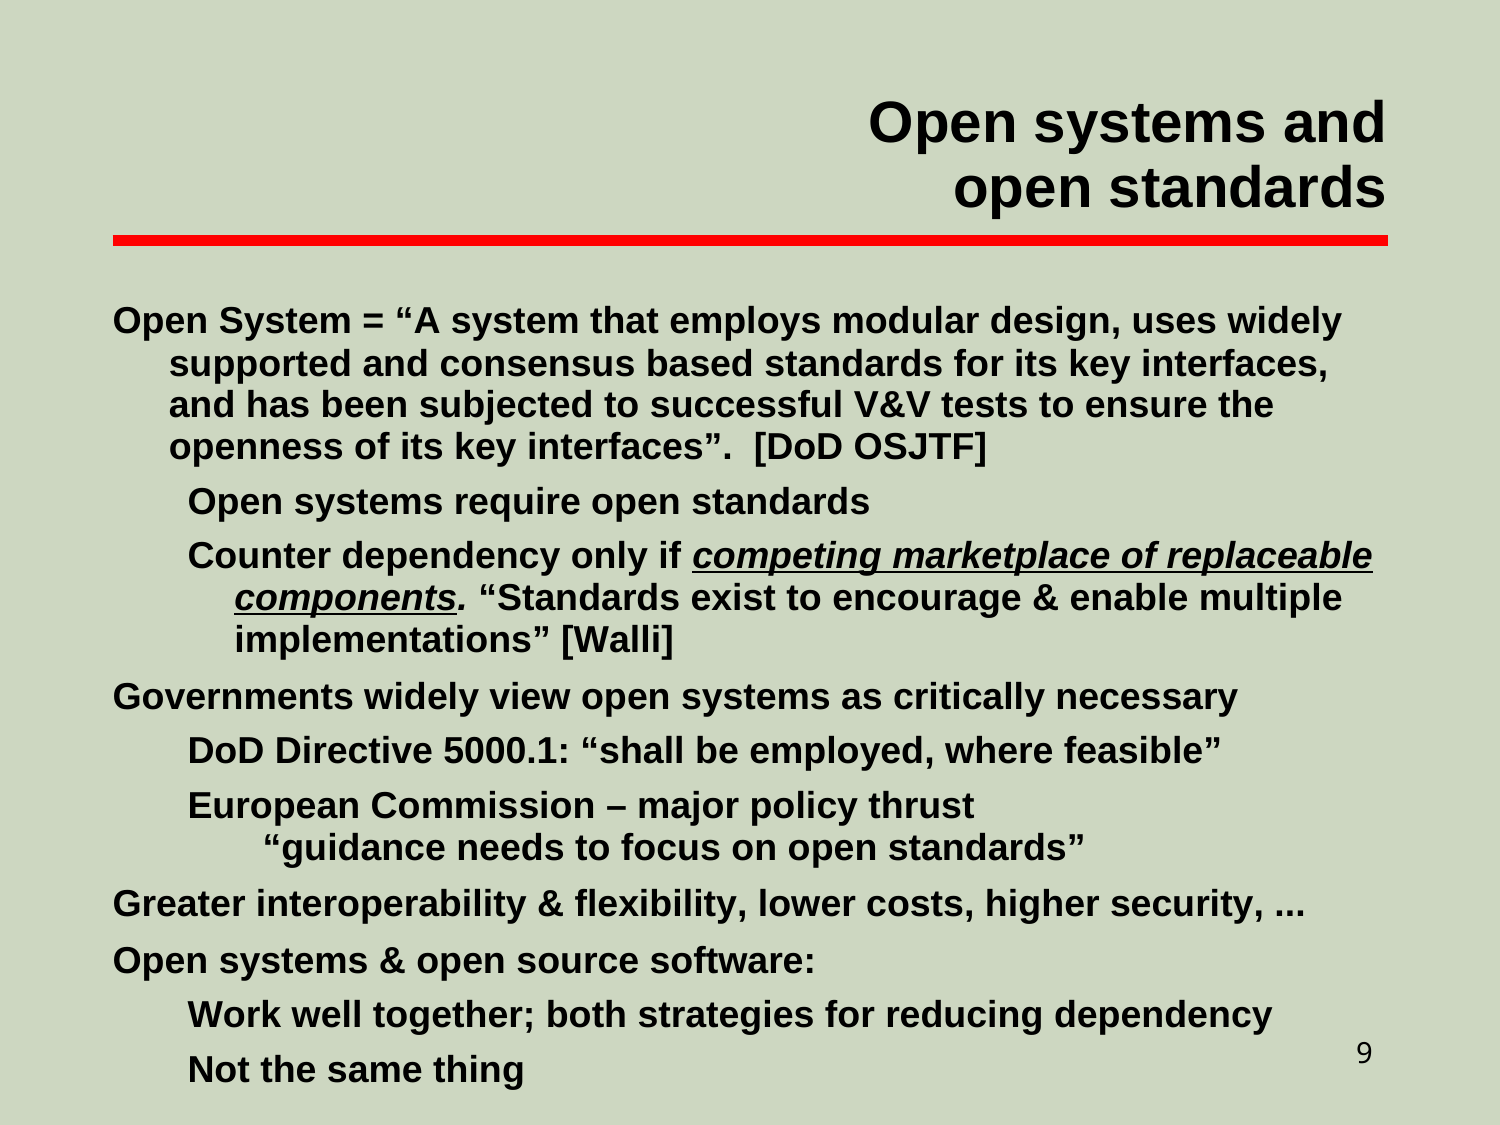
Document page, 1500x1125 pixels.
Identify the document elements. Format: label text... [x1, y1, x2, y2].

list Open System = “A system that employs modular design, uses widely supported and consensus based standards for its key interfaces, and has been subjected to successful V&V tests to ensure the openness of its key interfaces”. [DoD OSJTF] Open systems require open standards Counter dependency only if competing marketplace of replaceable components. “Standards exist to encourage & enable multiple implementations” [Walli] Governments widely view open systems as critically necessary DoD Directive 5000.1: “shall be employed, where feasible” European Commission – major policy thrust “guidance needs to focus on open standards” Greater interoperability & flexibility, lower costs, higher security, ... Open systems & open source software: Work well together; both strategies for reducing dependency Not the same thing [112, 299, 1388, 1111]
title Open systems and open standards [337, 85, 1388, 224]
